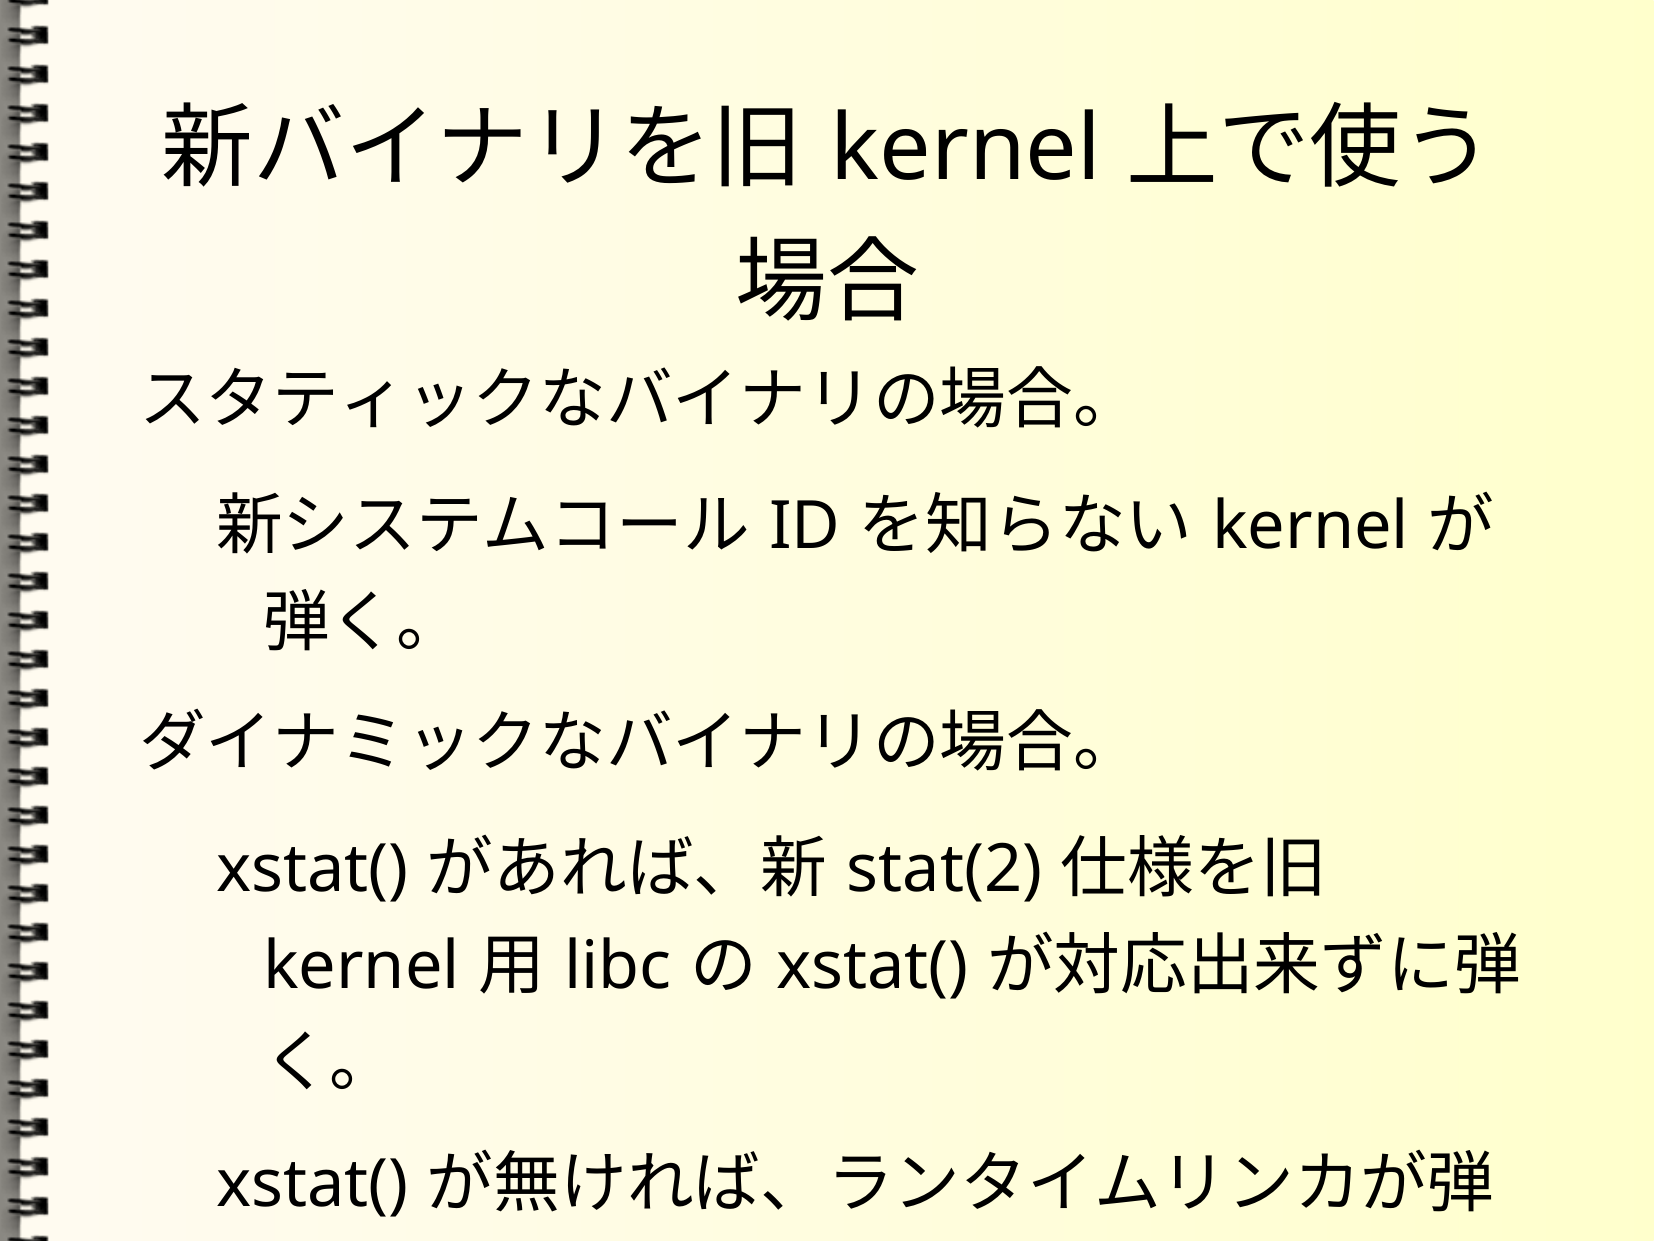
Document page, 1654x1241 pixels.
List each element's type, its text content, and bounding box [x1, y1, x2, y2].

title 新バイナリを旧kernel上で使う場合 [121, 102, 1534, 311]
picture [0, 0, 1654, 1241]
list スタティックなバイナリの場合。 新システムコールIDを知らないkernelが弾く。 ダイナミックなバイナリの場合。 xstat()があれば、新stat(2)仕様を旧kernel用libcのxstat()が対応出来ずに弾く。 xstat()が無ければ、ランタイムリンカが弾けるように、stat(2)仕様の違い毎に別のlibcバージョンを割振る必要がある。 [121, 344, 1534, 1127]
